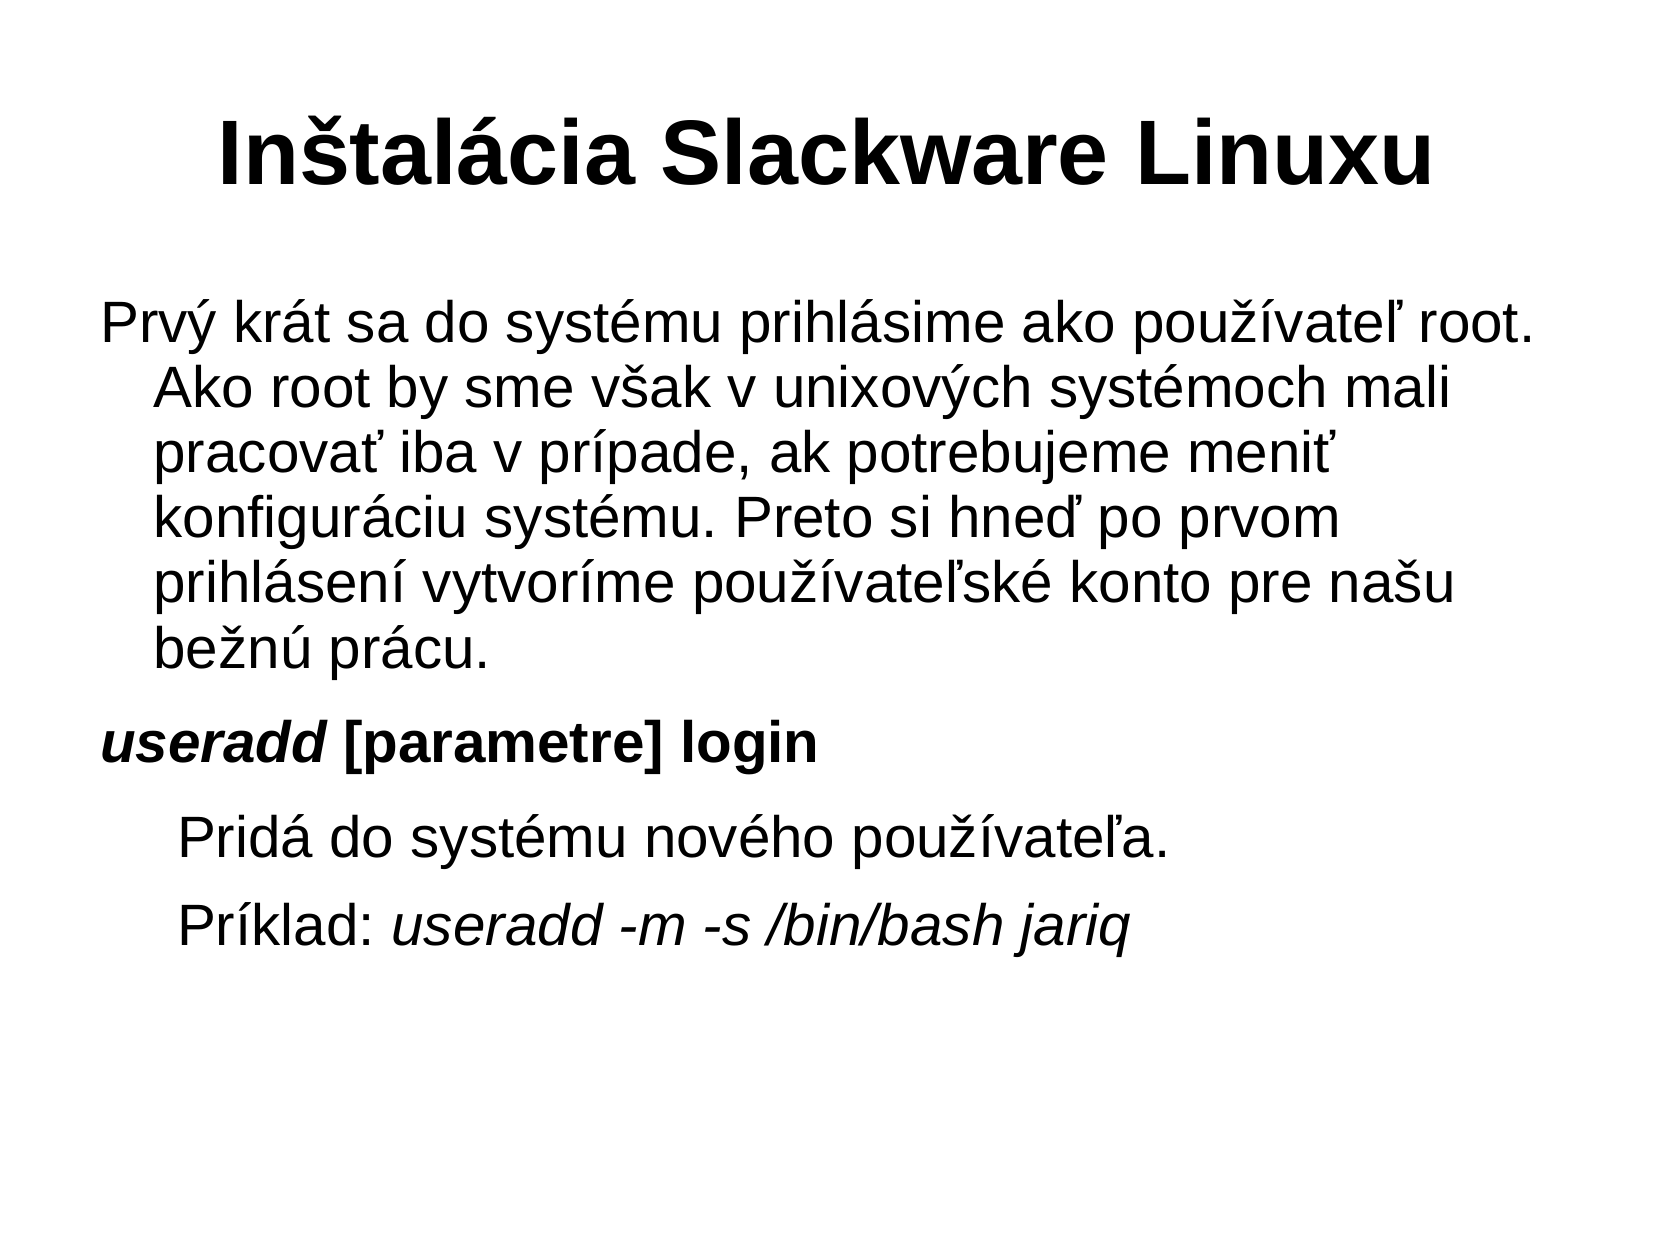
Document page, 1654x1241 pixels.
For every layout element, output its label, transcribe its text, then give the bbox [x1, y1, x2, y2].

list Prvý krát sa do systému prihlásime ako používateľ root. Ako root by sme však v unixových systémoch mali pracovať iba v prípade, ak potrebujeme meniť konfiguráciu systému. Preto si hneď po prvom prihlásení vytvoríme používateľské konto pre našu bežnú prácu. useradd [parametre] login Pridá do systému nového používateľa. Príklad: useradd -m -s /bin/bash jariq [82, 290, 1571, 1109]
title Inštalácia Slackware Linuxu [82, 49, 1571, 257]
